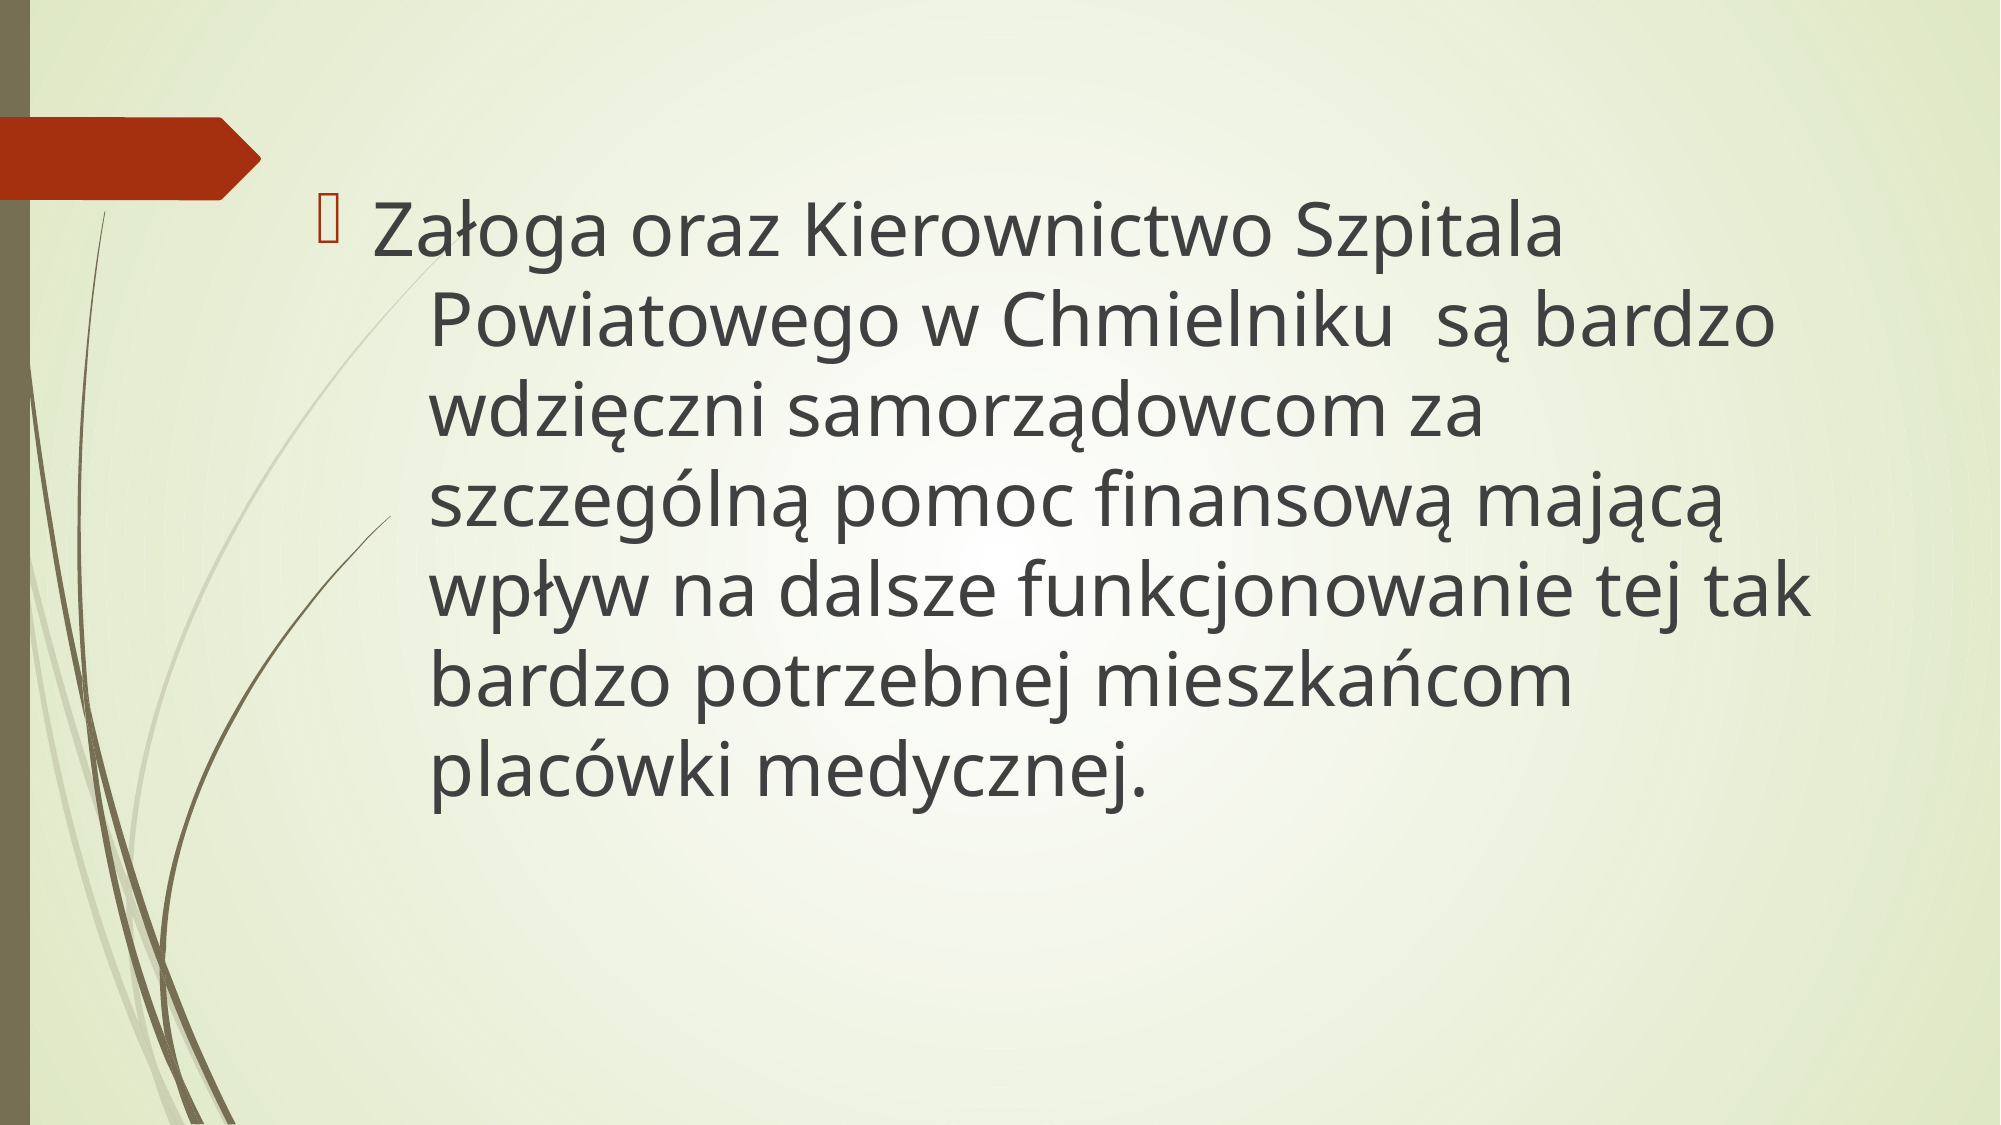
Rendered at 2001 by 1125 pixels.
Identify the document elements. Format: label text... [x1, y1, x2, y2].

list Załoga oraz Kierownictwo Szpitala Powiatowego w Chmielniku są bardzo wdzięczni samorządowcom za szczególną pomoc finansową mającą wpływ na dalsze funkcjonowanie tej tak bardzo potrzebnej mieszkańcom placówki medycznej. [301, 173, 1888, 970]
